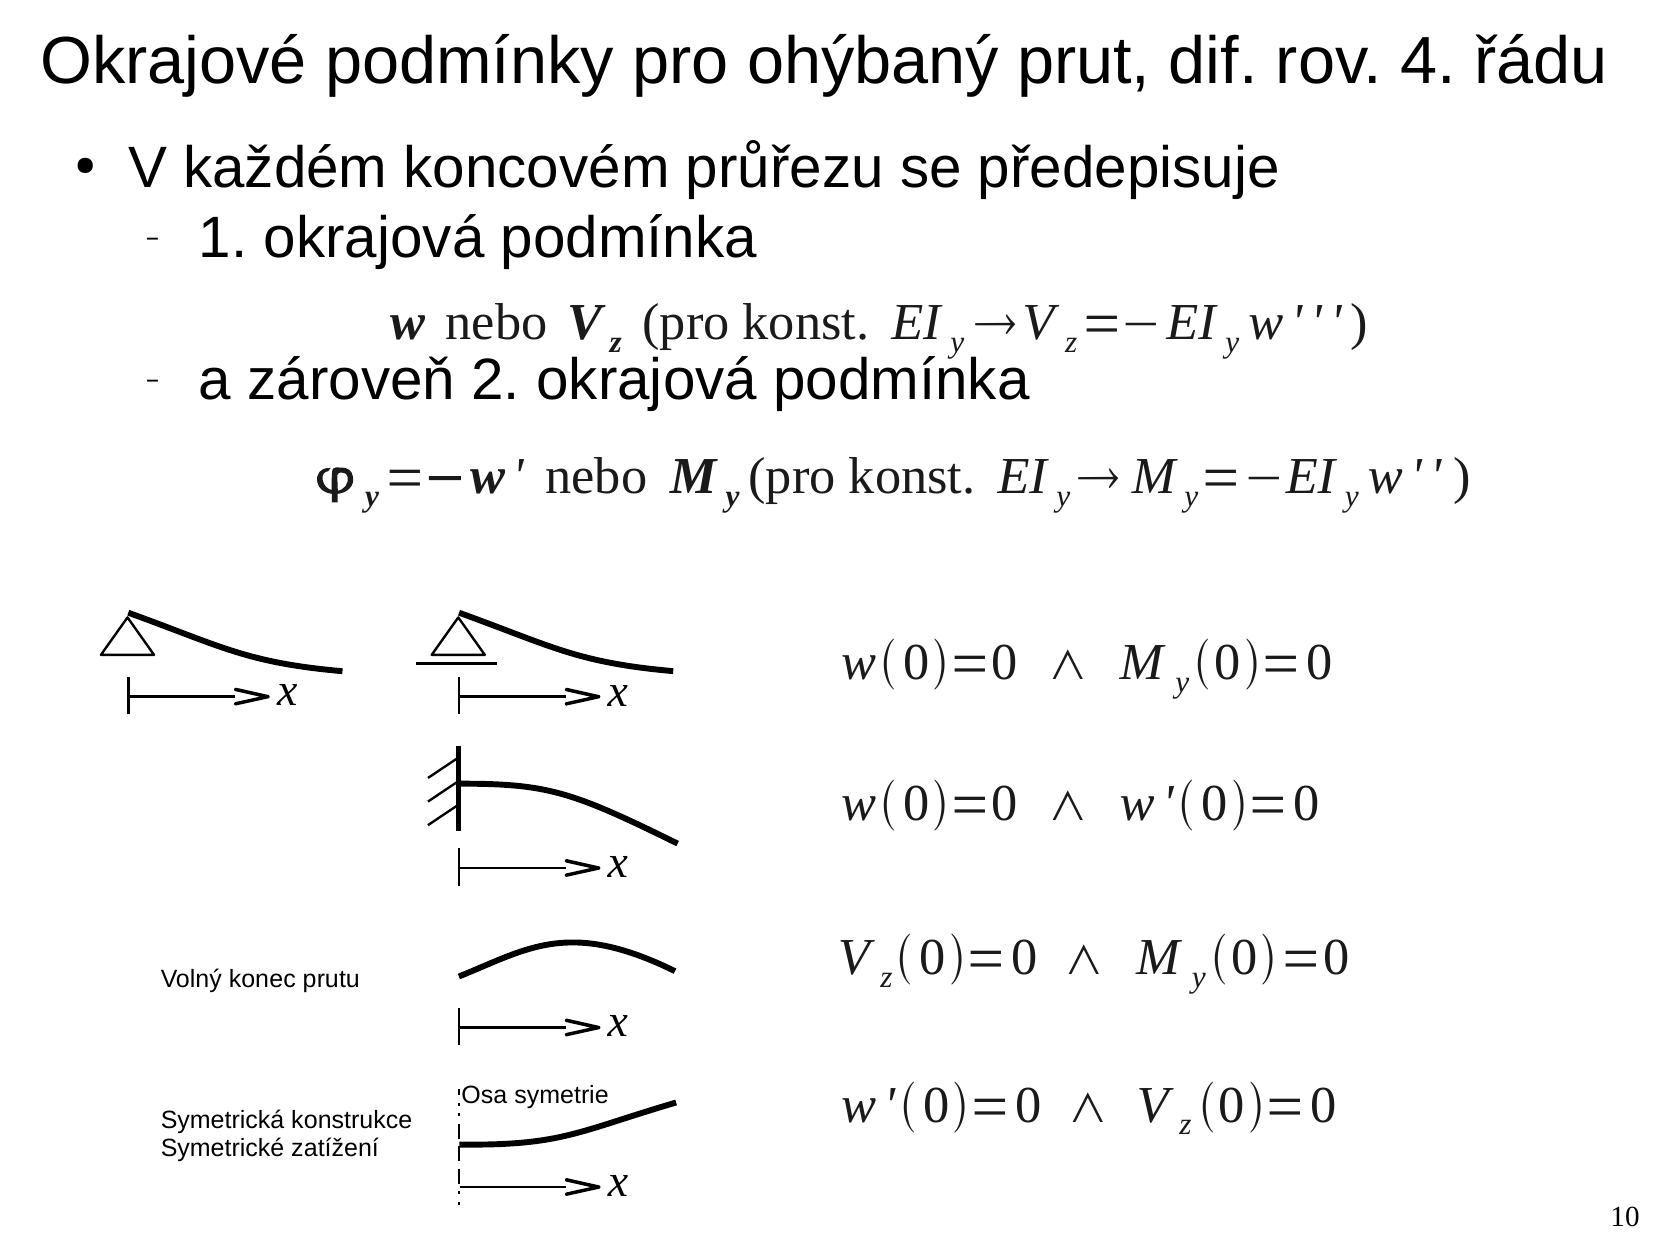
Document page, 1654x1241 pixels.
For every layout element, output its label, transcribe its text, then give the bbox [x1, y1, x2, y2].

text_box x [593, 1148, 649, 1233]
list V každém koncovém průřezu se předepisuje 1. okrajová podmínka a zároveň 2. okrajová podmínka [57, 134, 1608, 563]
text_box Osa symetrie [446, 1073, 624, 1120]
text_box Volný konec prutu [146, 957, 376, 1004]
chart [818, 775, 1331, 835]
chart [818, 633, 1345, 699]
text_box Symetrická konstrukce Symetrické zatížení [145, 1098, 428, 1177]
chart [367, 294, 1381, 359]
text_box x [592, 657, 649, 743]
text_box [431, 617, 485, 655]
text_box [100, 617, 155, 655]
chart [818, 929, 1362, 994]
chart [818, 1076, 1349, 1142]
text_box x [262, 657, 318, 743]
chart [296, 447, 1482, 513]
title Okrajové podmínky pro ohýbaný prut, dif. rov. 4. řádu [37, 8, 1613, 113]
text_box x [593, 988, 649, 1074]
text_box x [592, 829, 649, 914]
